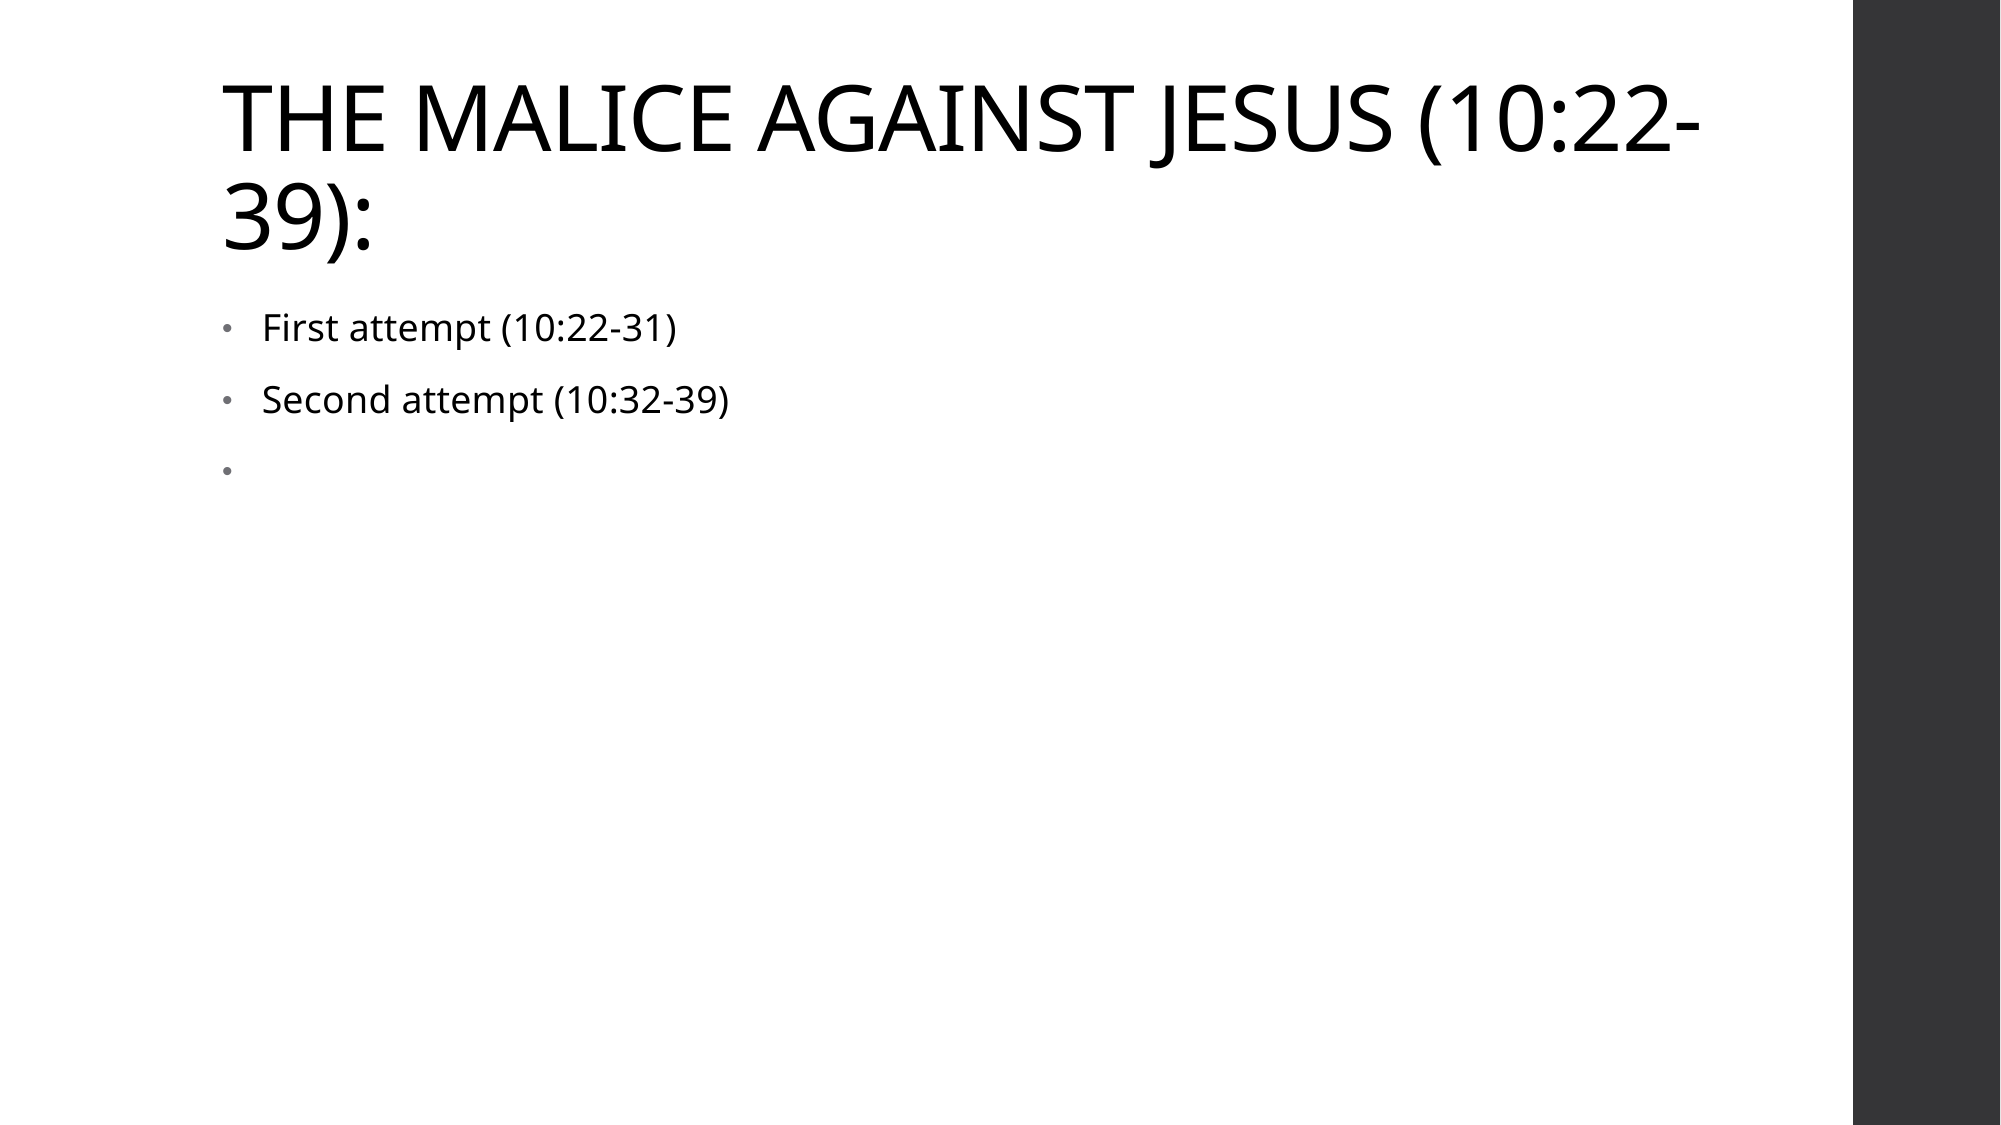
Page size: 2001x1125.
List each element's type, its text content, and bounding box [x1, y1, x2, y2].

list First attempt (10:22-31) Second attempt (10:32-39) [206, 299, 1617, 1014]
title THE MALICE AGAINST JESUS (10:22-39): [206, 60, 1797, 278]
